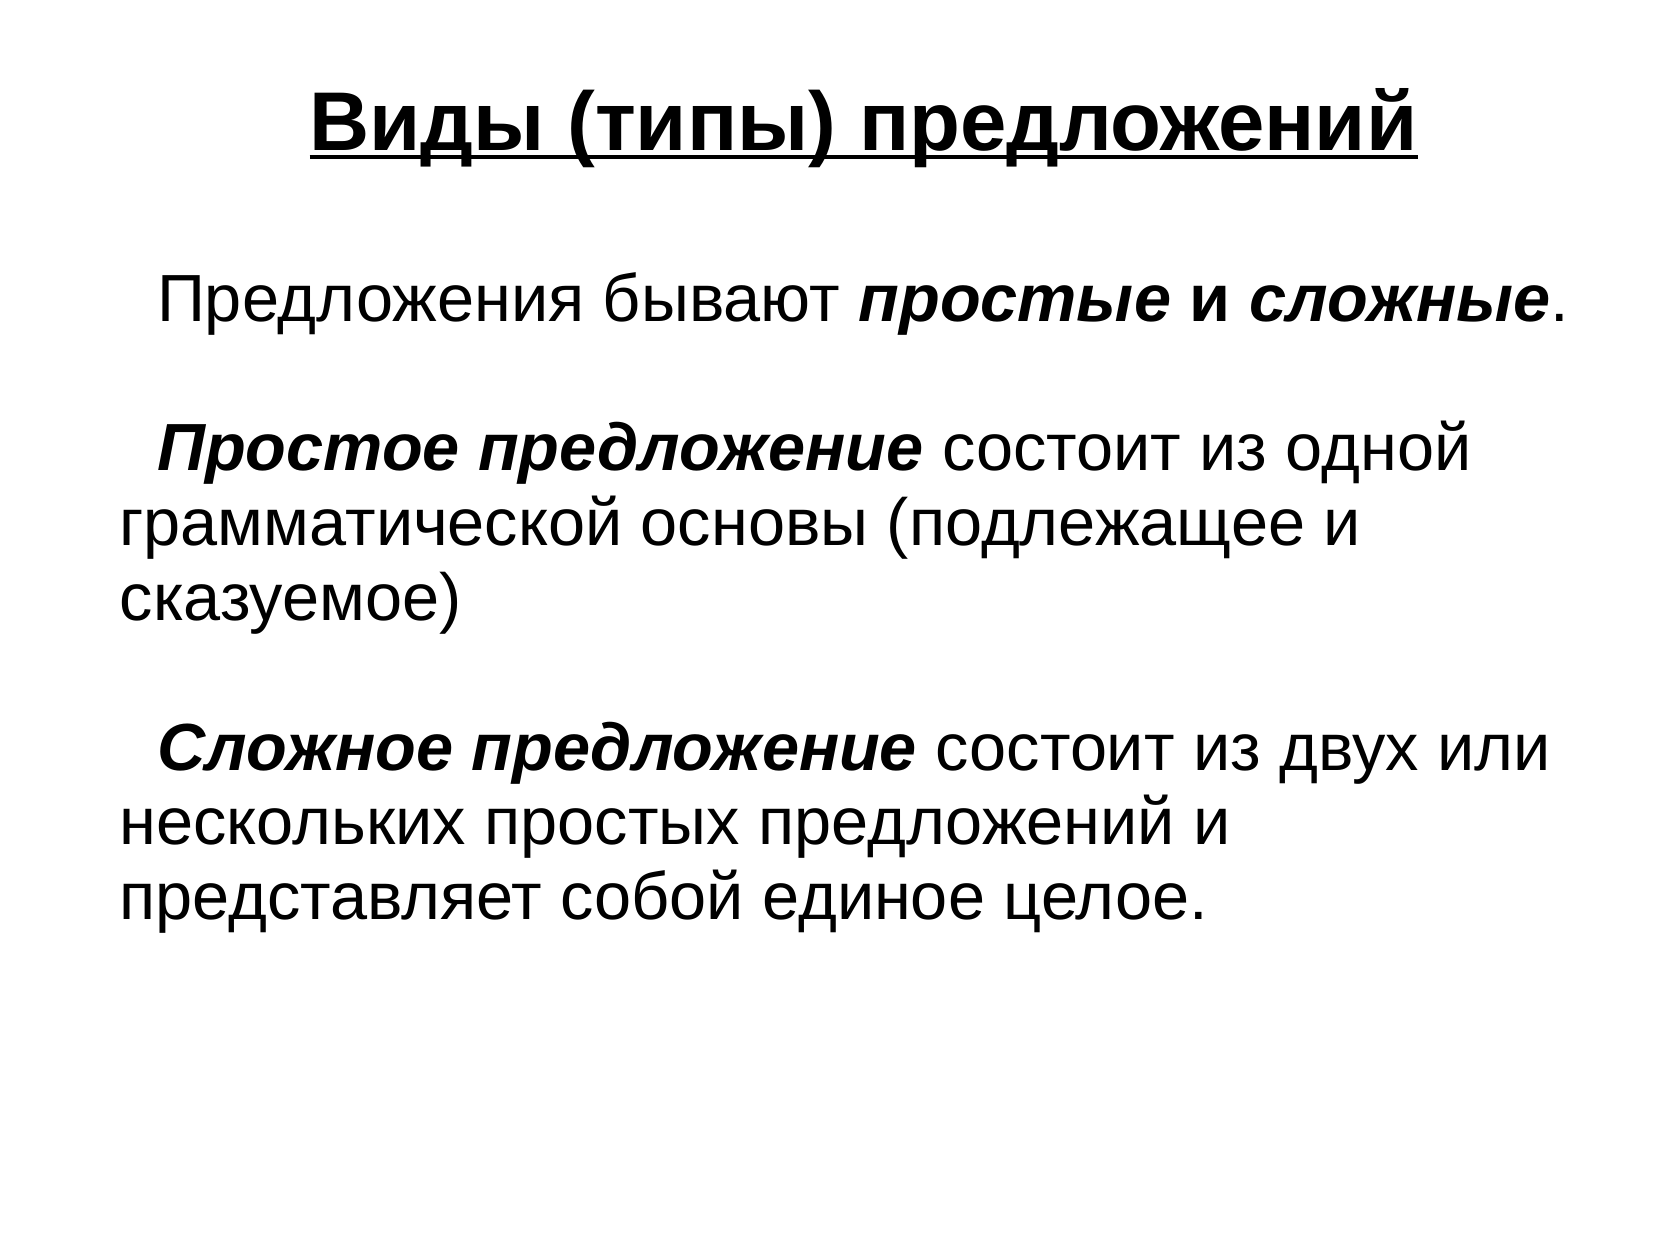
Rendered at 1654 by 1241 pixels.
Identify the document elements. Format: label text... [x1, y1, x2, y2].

subtitle Виды (типы) предложений Предложения бывают простые и сложные. Простое предложение состоит из одной грамматической основы (подлежащее и сказуемое) Сложное предложение состоит из двух или нескольких простых предложений и представляет собой единое целое. [82, 49, 1571, 1109]
